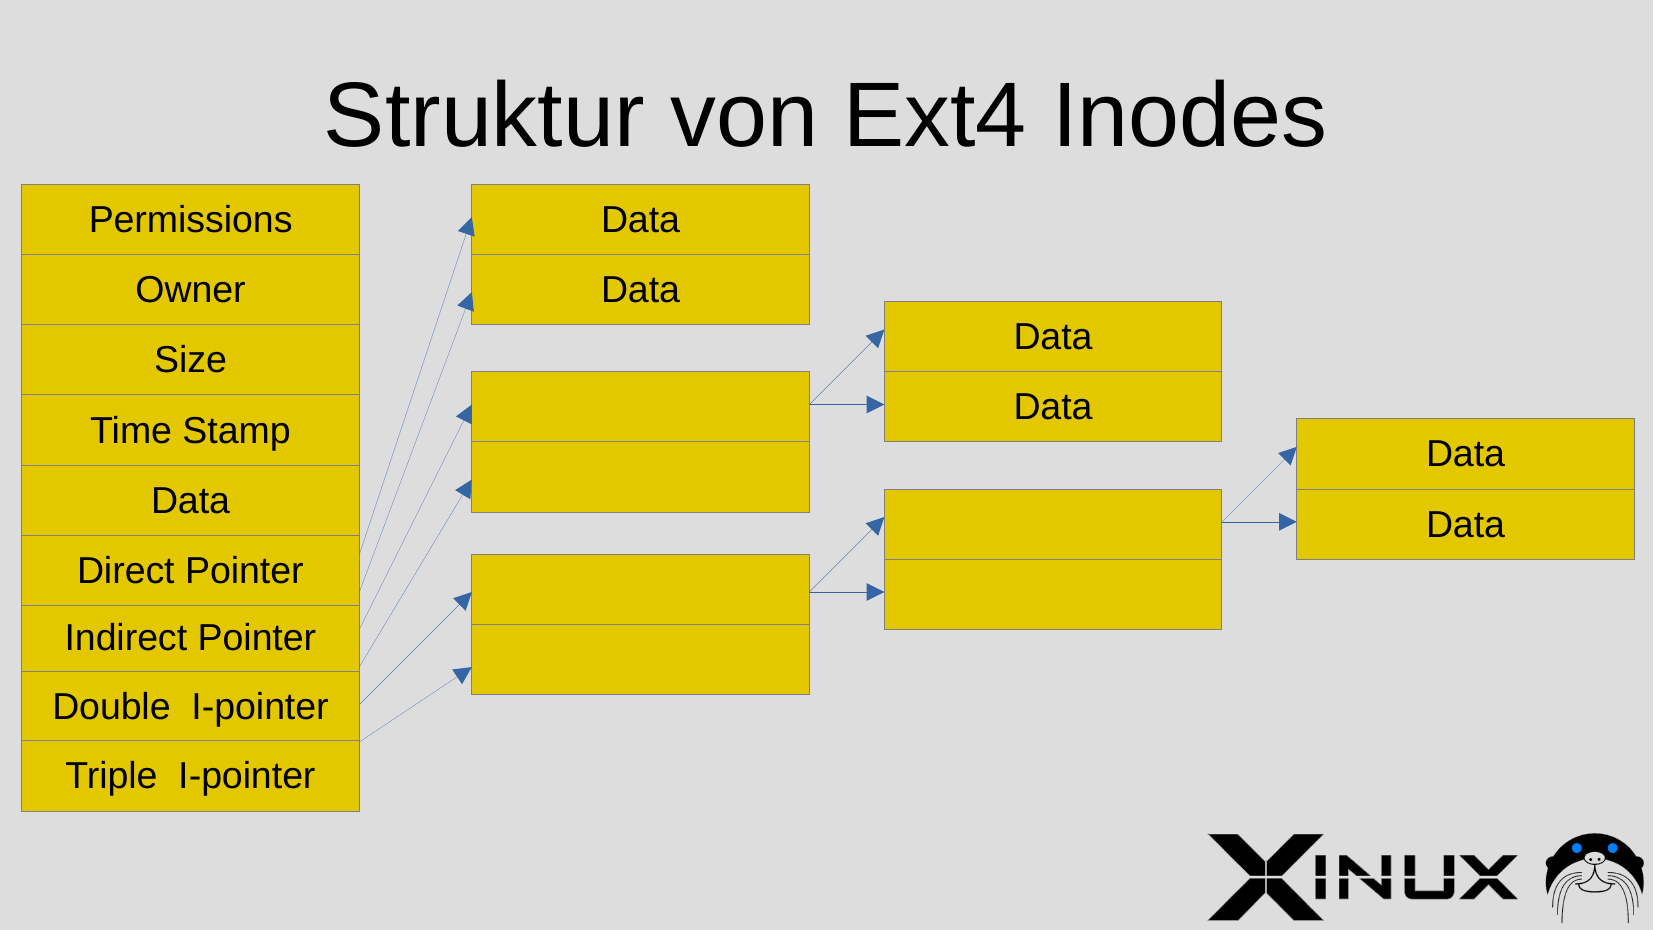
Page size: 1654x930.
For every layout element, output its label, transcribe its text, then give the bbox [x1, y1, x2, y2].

text_box Data [1296, 418, 1635, 489]
text_box Time Stamp [21, 394, 360, 465]
text_box Data [884, 371, 1222, 442]
text_box [471, 554, 810, 695]
text_box Owner [21, 254, 360, 324]
text_box Permissions [21, 184, 360, 254]
text_box [884, 489, 1222, 630]
text_box Data [21, 465, 360, 536]
text_box [471, 371, 810, 513]
title Struktur von Ext4 Inodes [82, 37, 1571, 193]
text_box Data [471, 254, 810, 325]
text_box Data [884, 301, 1222, 371]
text_box Data [471, 184, 810, 254]
text_box Indirect Pointer [21, 606, 360, 671]
text_box Direct Pointer [21, 536, 360, 606]
text_box Double I-pointer [21, 671, 360, 740]
text_box Size [21, 324, 360, 394]
picture [1200, 824, 1650, 930]
text_box Data [1296, 489, 1635, 560]
text_box Triple I-pointer [21, 740, 360, 812]
